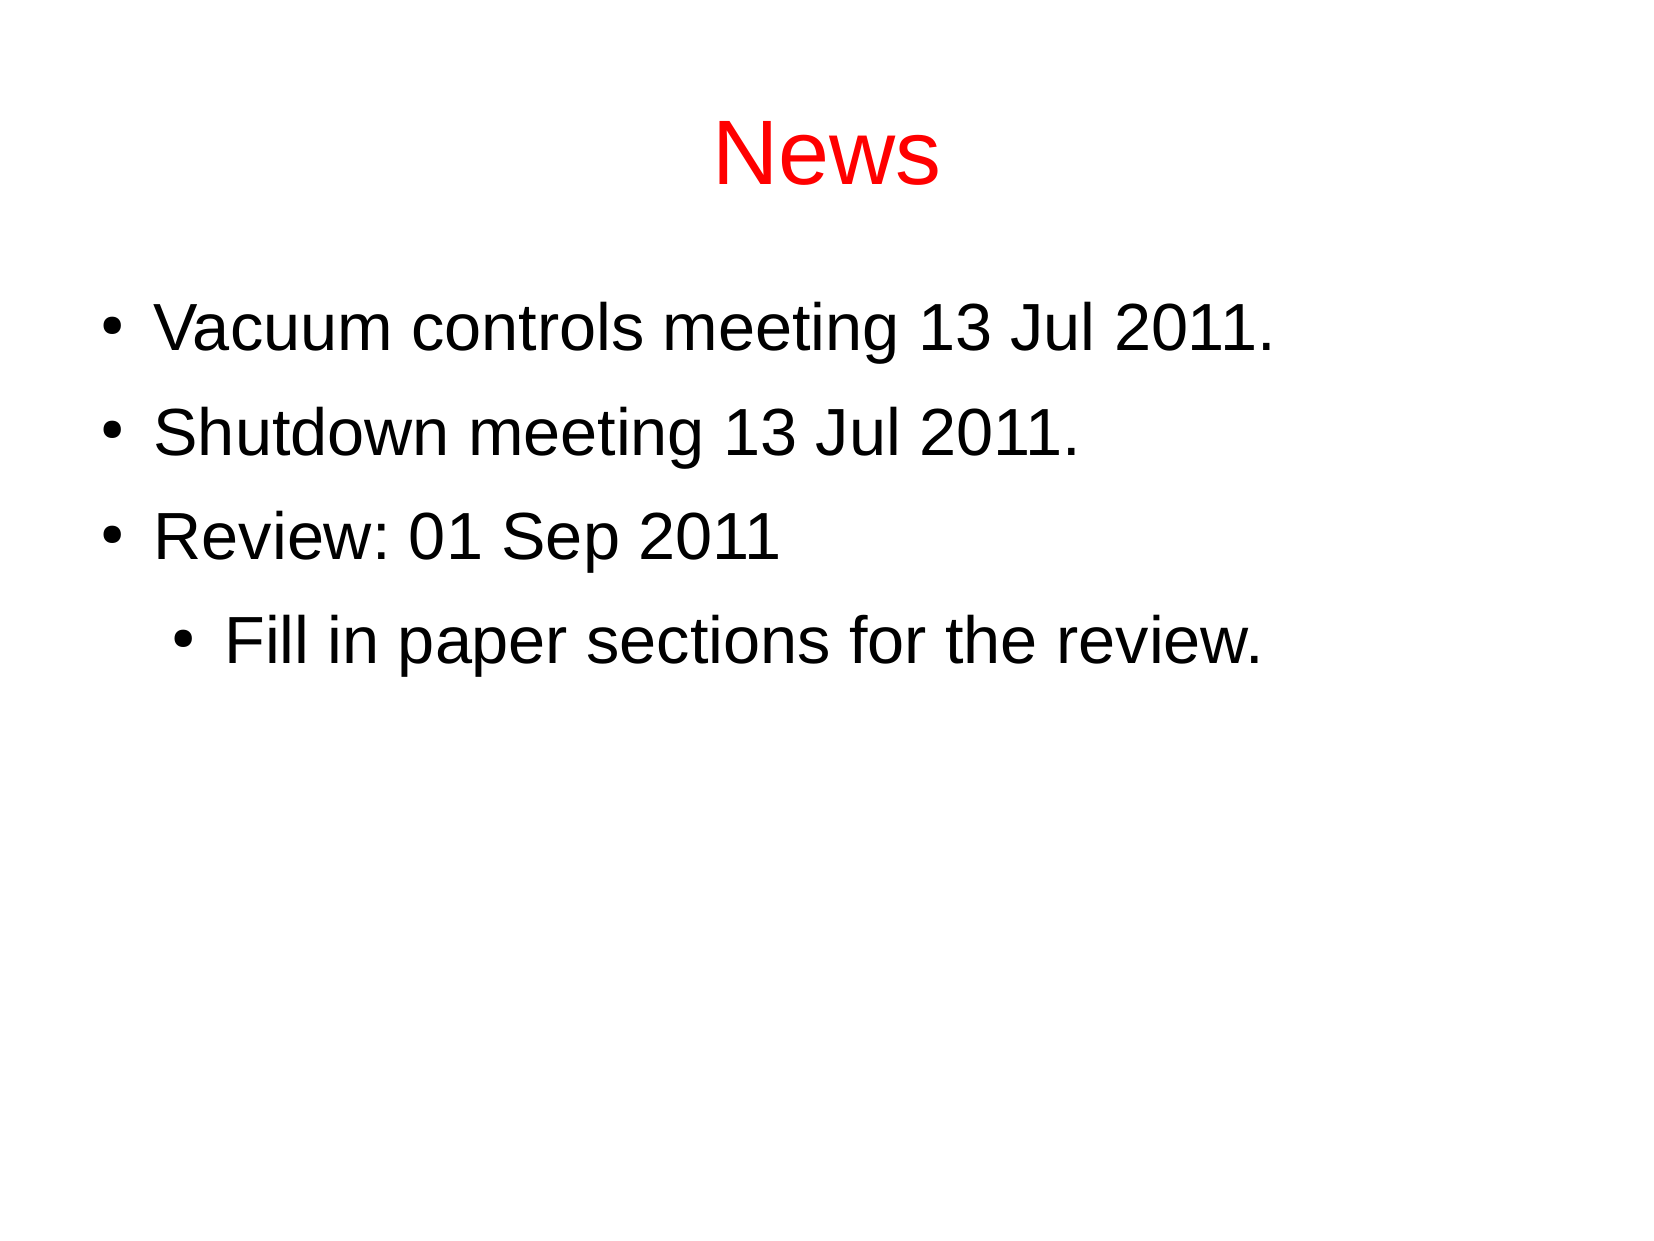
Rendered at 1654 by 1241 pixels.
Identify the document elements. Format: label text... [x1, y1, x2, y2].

list Vacuum controls meeting 13 Jul 2011. Shutdown meeting 13 Jul 2011. Review: 01 Sep 2011 Fill in paper sections for the review. [82, 290, 1571, 1109]
title News [82, 49, 1571, 257]
